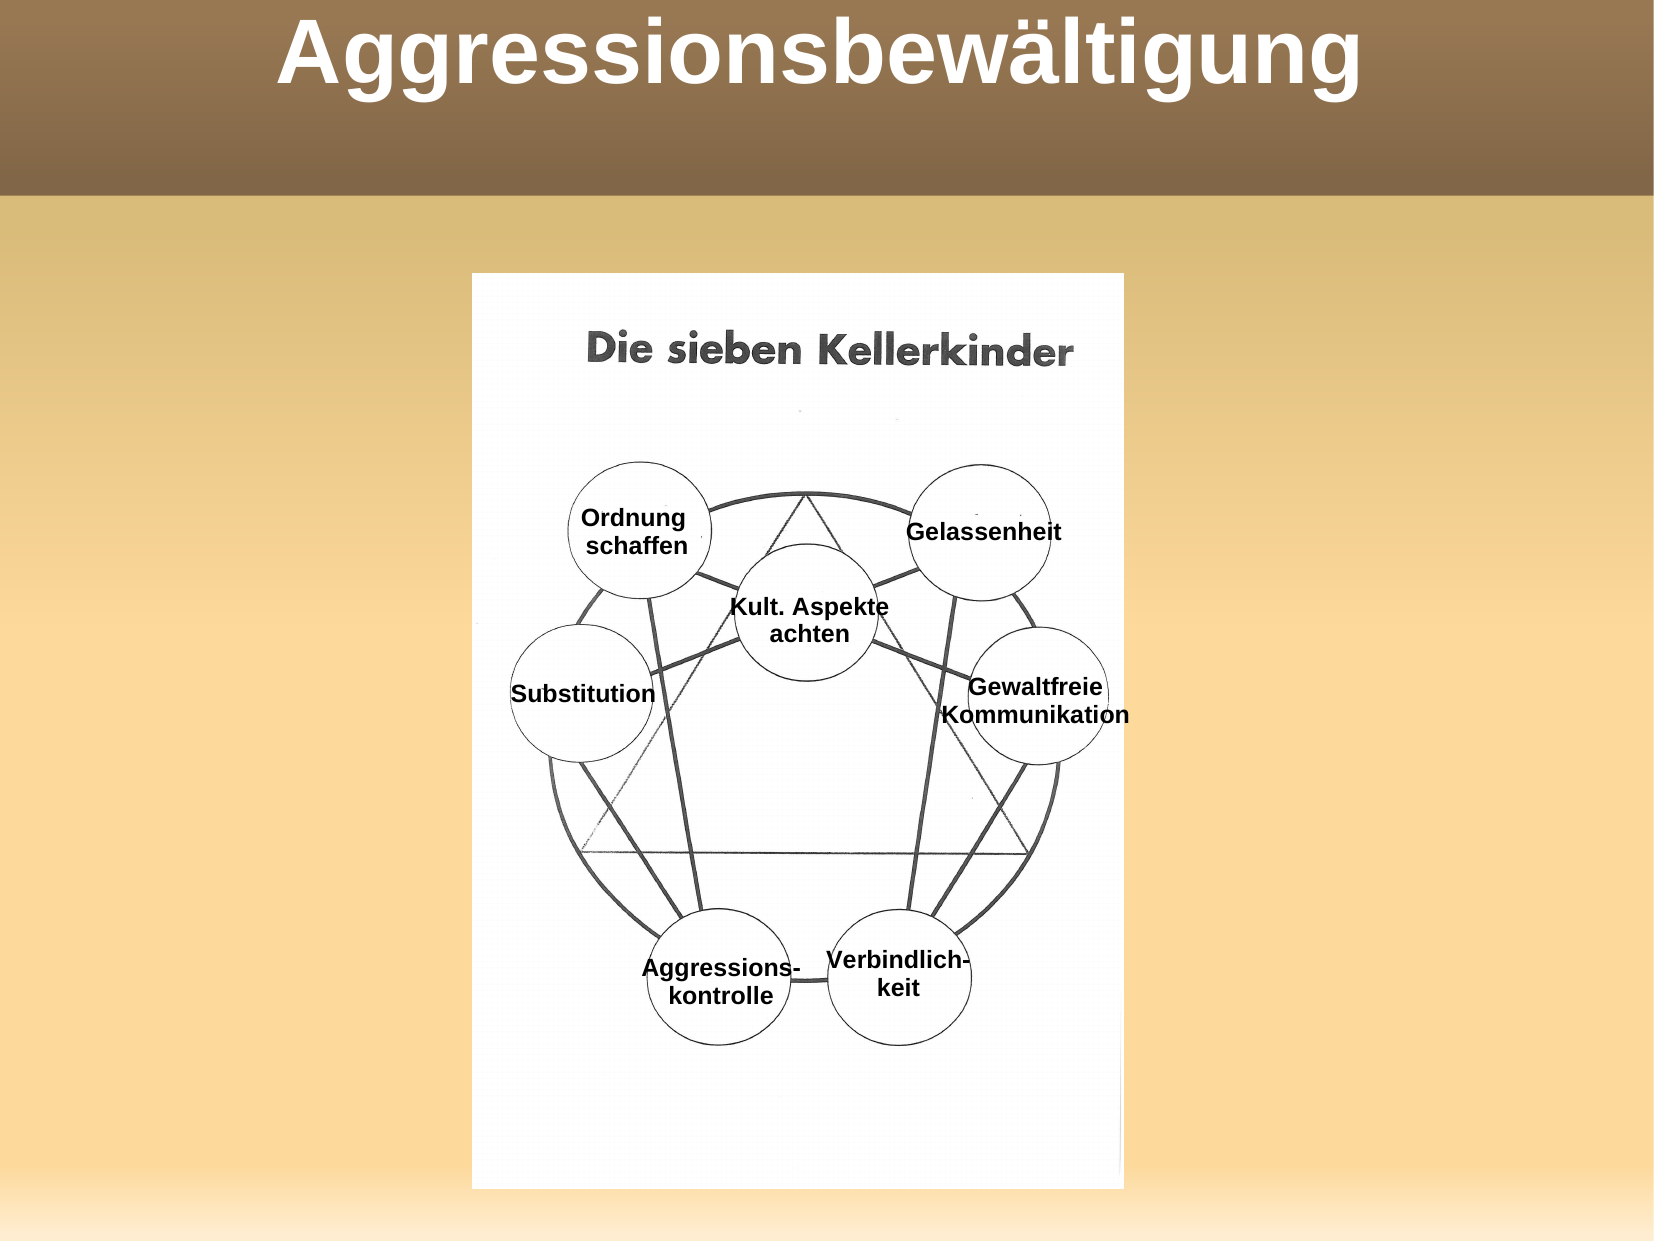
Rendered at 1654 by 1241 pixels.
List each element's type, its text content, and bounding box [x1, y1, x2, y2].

picture [0, 0, 1654, 1241]
title Gelassenheit [841, 486, 1127, 576]
title Aggressions- kontrolle [578, 937, 864, 1027]
title Ordnung schaffen [494, 487, 780, 577]
title Aggressionsbewältigung [76, 0, 1565, 208]
title Verbindlich- keit [755, 929, 1041, 1019]
title Kult. Aspekte achten [667, 575, 953, 665]
title Gewaltfreie Kommunikation [893, 656, 1179, 746]
title Substitution [440, 649, 726, 739]
